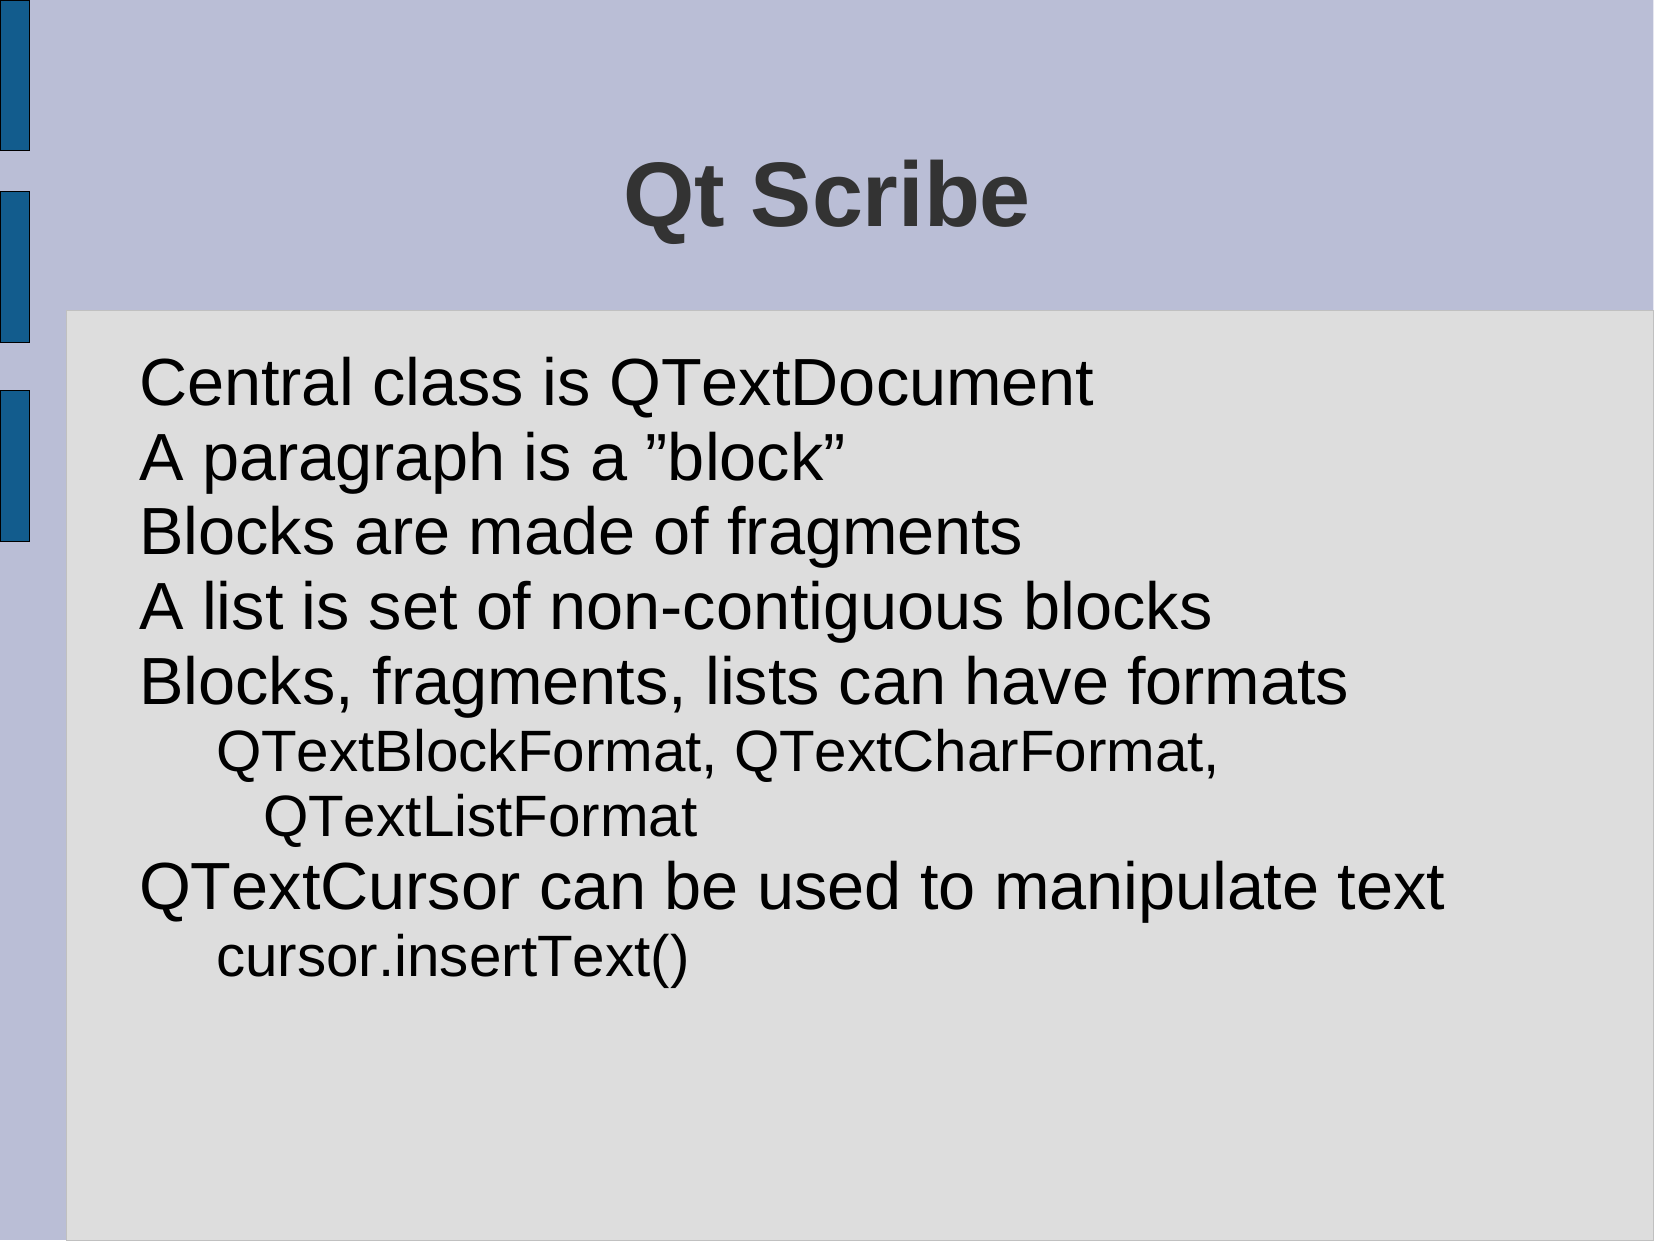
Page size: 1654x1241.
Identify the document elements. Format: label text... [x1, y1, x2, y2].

list Central class is QTextDocument A paragraph is a ”block” Blocks are made of fragments A list is set of non-contiguous blocks Blocks, fragments, lists can have formats QTextBlockFormat, QTextCharFormat, QTextListFormat QTextCursor can be used to manipulate text cursor.insertText() [121, 344, 1534, 1112]
title Qt Scribe [121, 98, 1534, 291]
